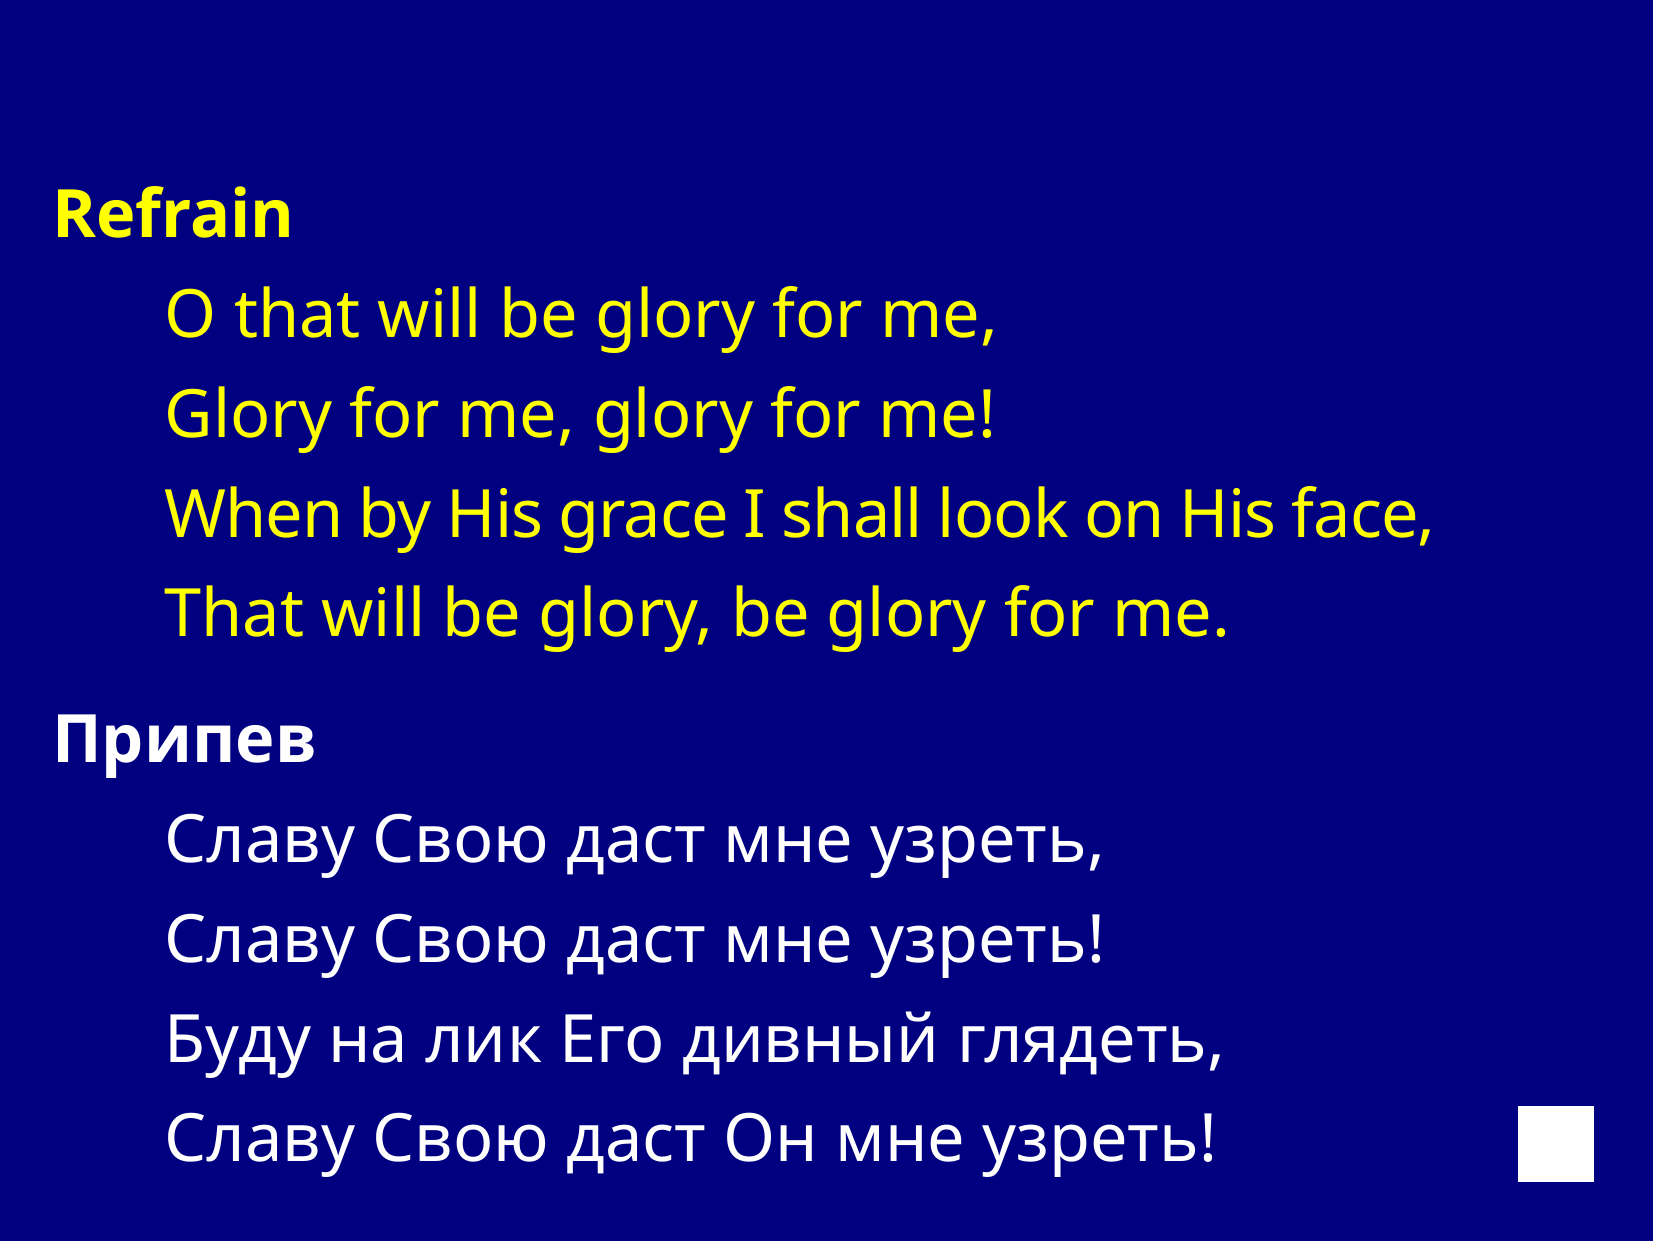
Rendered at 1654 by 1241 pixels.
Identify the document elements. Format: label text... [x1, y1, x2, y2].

text_box Refrain O that will be glory for me, Glory for me, glory for me! When by His grace I shall look on His face, That will be glory, be glory for me. [37, 150, 1651, 638]
text_box [1518, 1106, 1594, 1182]
text_box Припев Славу Свою даст мне узреть, Славу Свою даст мне узреть! Буду на лик Его дивный глядеть, Славу Свою даст Он мне узреть! [37, 675, 1576, 1163]
